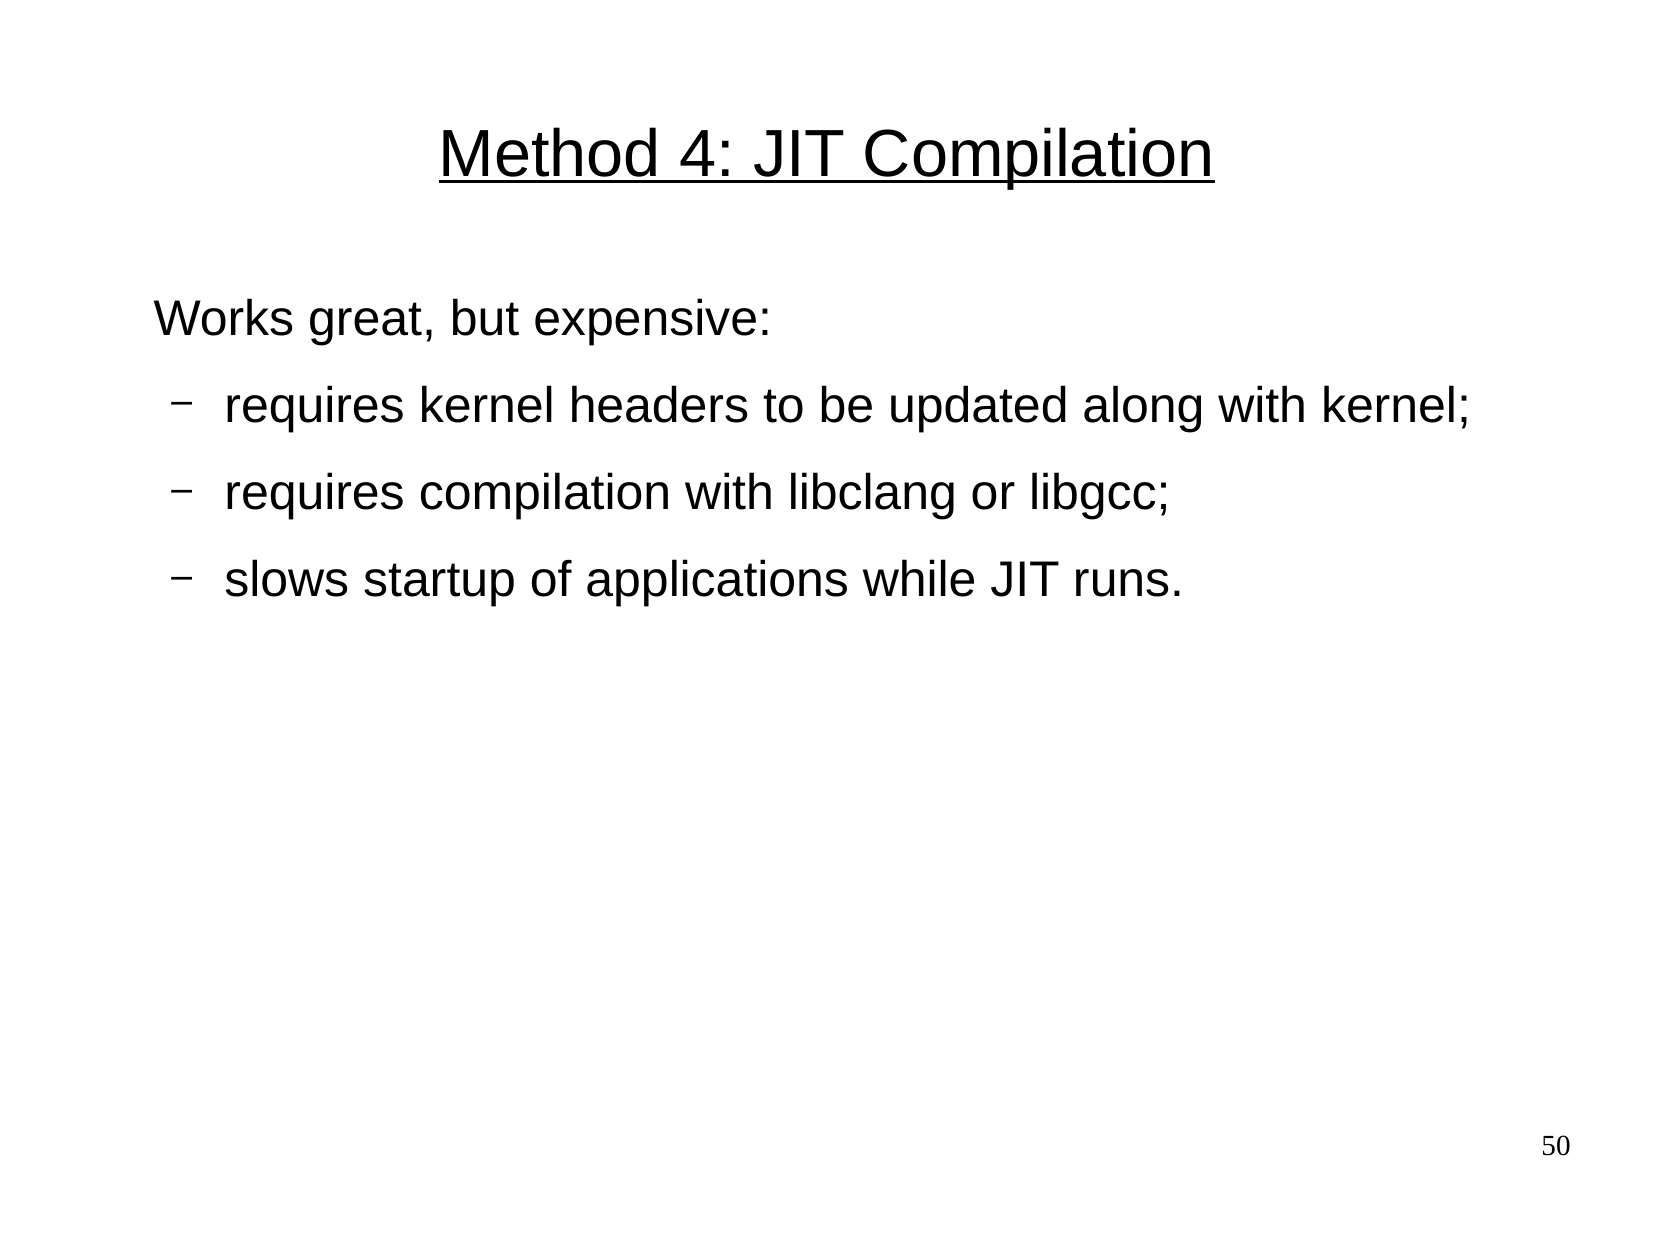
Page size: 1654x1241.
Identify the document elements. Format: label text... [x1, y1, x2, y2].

list Works great, but expensive: requires kernel headers to be updated along with kernel; requires compilation with libclang or libgcc; slows startup of applications while JIT runs. [82, 290, 1571, 1010]
title Method 4: JIT Compilation [82, 49, 1571, 257]
